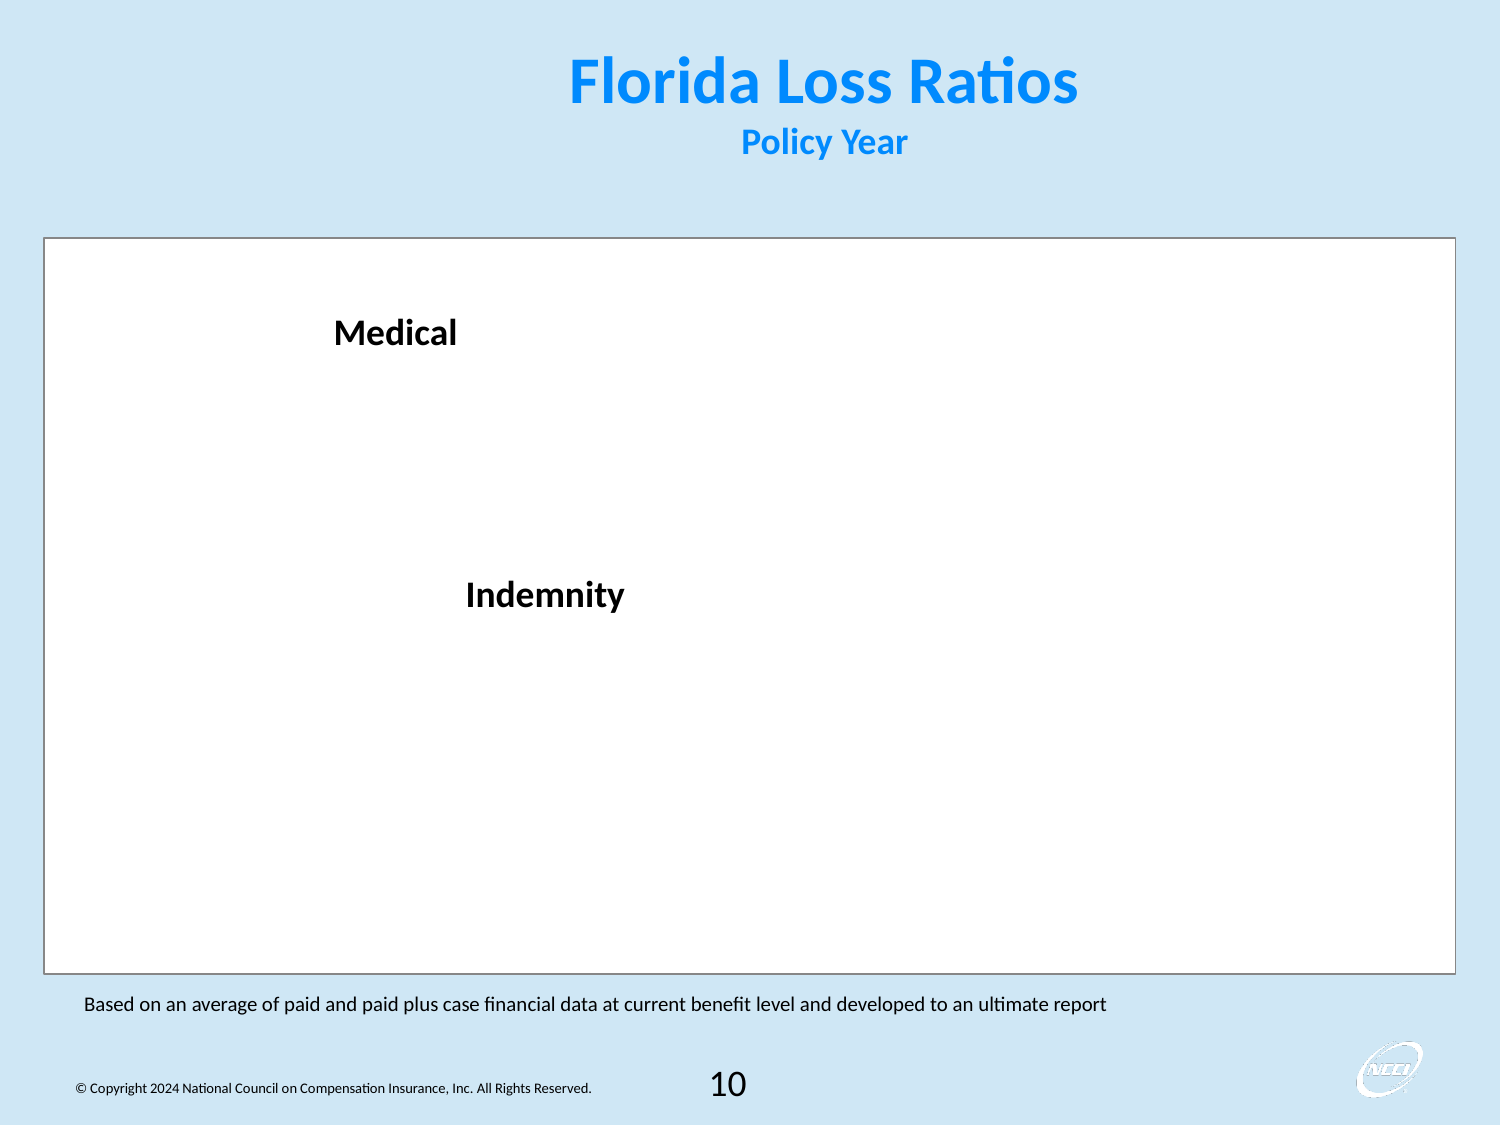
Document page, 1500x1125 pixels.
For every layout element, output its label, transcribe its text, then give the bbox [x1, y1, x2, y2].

text_box Medical [318, 300, 473, 361]
chart [43, 236, 1457, 975]
text_box Indemnity [450, 562, 640, 623]
text_box Based on an average of paid and paid plus case financial data at current benefit level and developed to an ultimate report [69, 957, 1123, 1023]
slide_number <number> [693, 1052, 807, 1112]
title Florida Loss Ratios Policy Year [75, 29, 1500, 120]
picture [1352, 1037, 1426, 1100]
